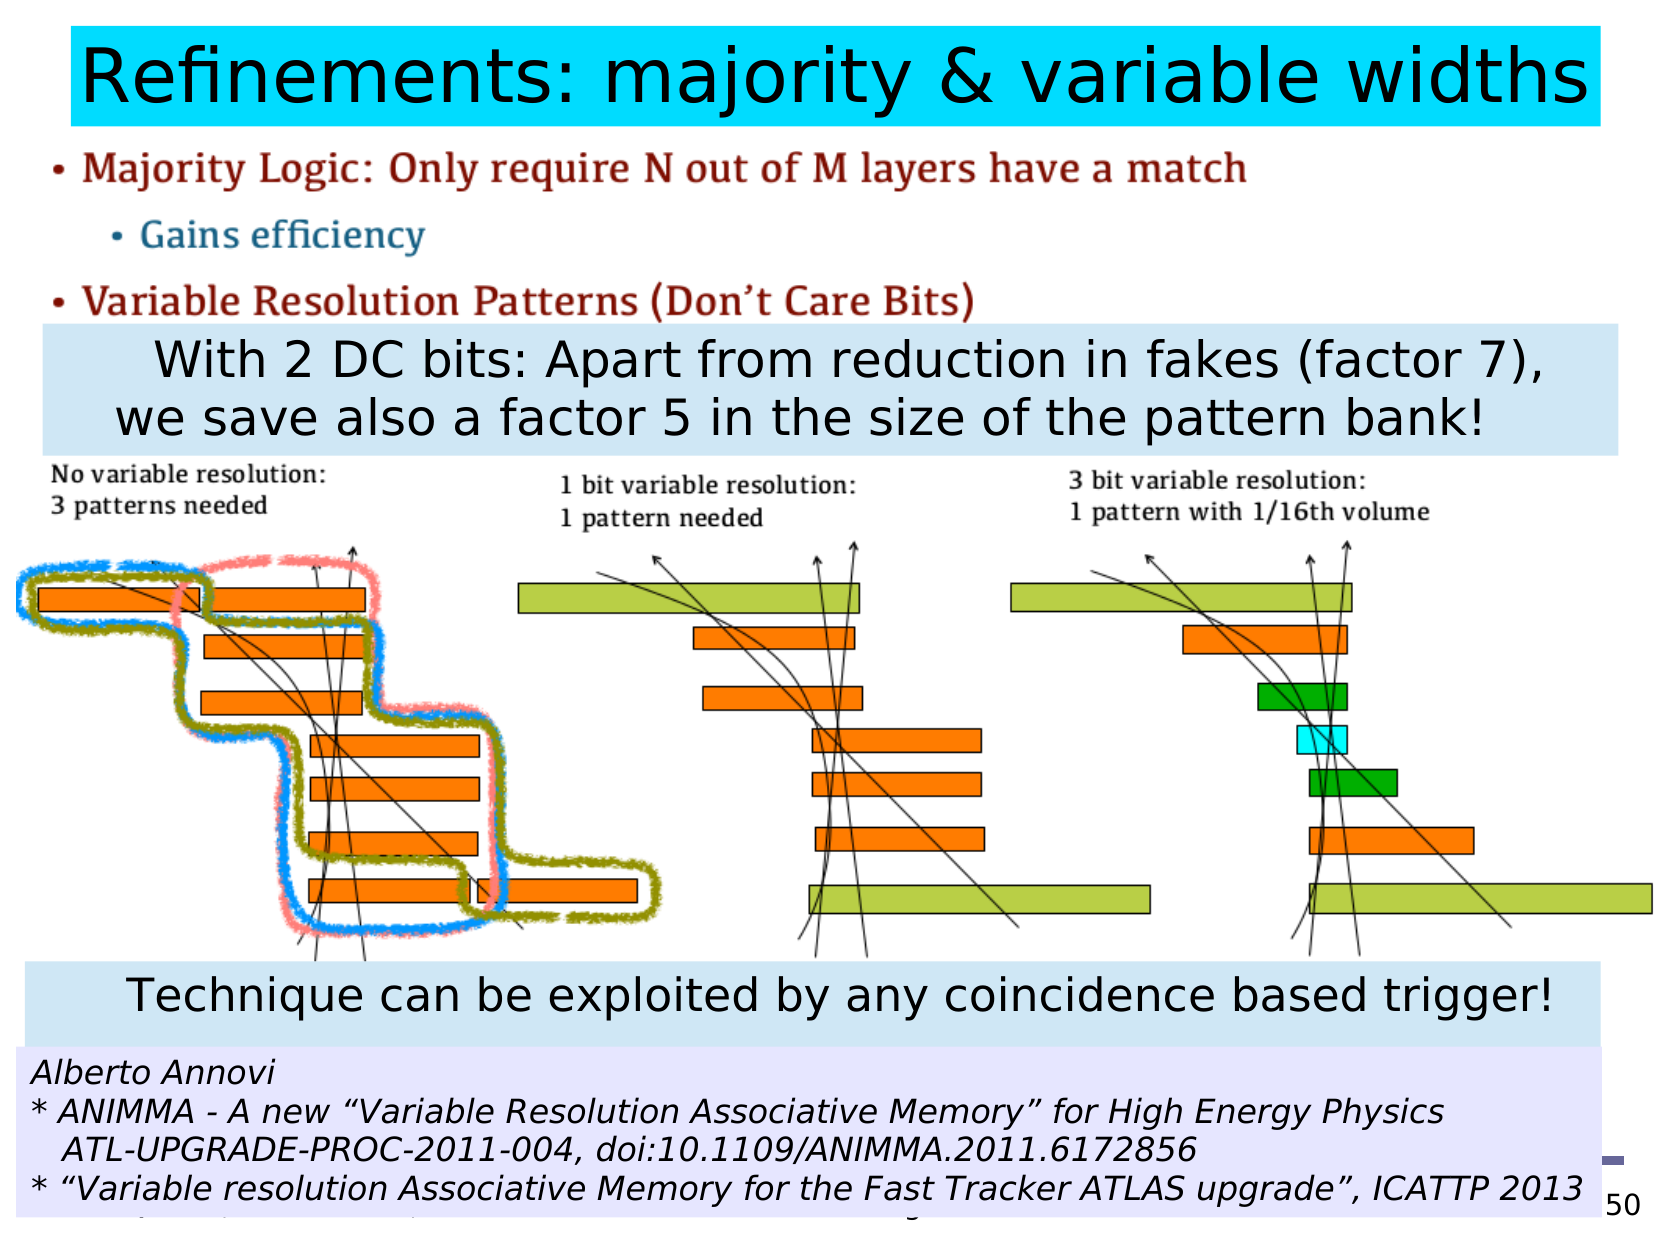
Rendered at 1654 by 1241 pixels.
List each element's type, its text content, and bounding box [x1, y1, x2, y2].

text_box Technique can be exploited by any coincidence based trigger! [24, 961, 1601, 1046]
text_box With 2 DC bits: Apart from reduction in fakes (factor 7), we save also a factor 5 in the size of the pattern bank! [42, 323, 1619, 456]
text_box Alberto Annovi * ANIMMA - A new “Variable Resolution Associative Memory” for High Energy Physics ATL-UPGRADE-PROC-2011-004, doi:10.1109/ANIMMA.2011.6172856 * “Variable resolution Associative Memory for the Fast Tracker ATLAS upgrade”, ICATTP 2013 [16, 1046, 1593, 1218]
title Refinements: majority & variable widths [70, 25, 1601, 127]
picture [16, 151, 1654, 1057]
